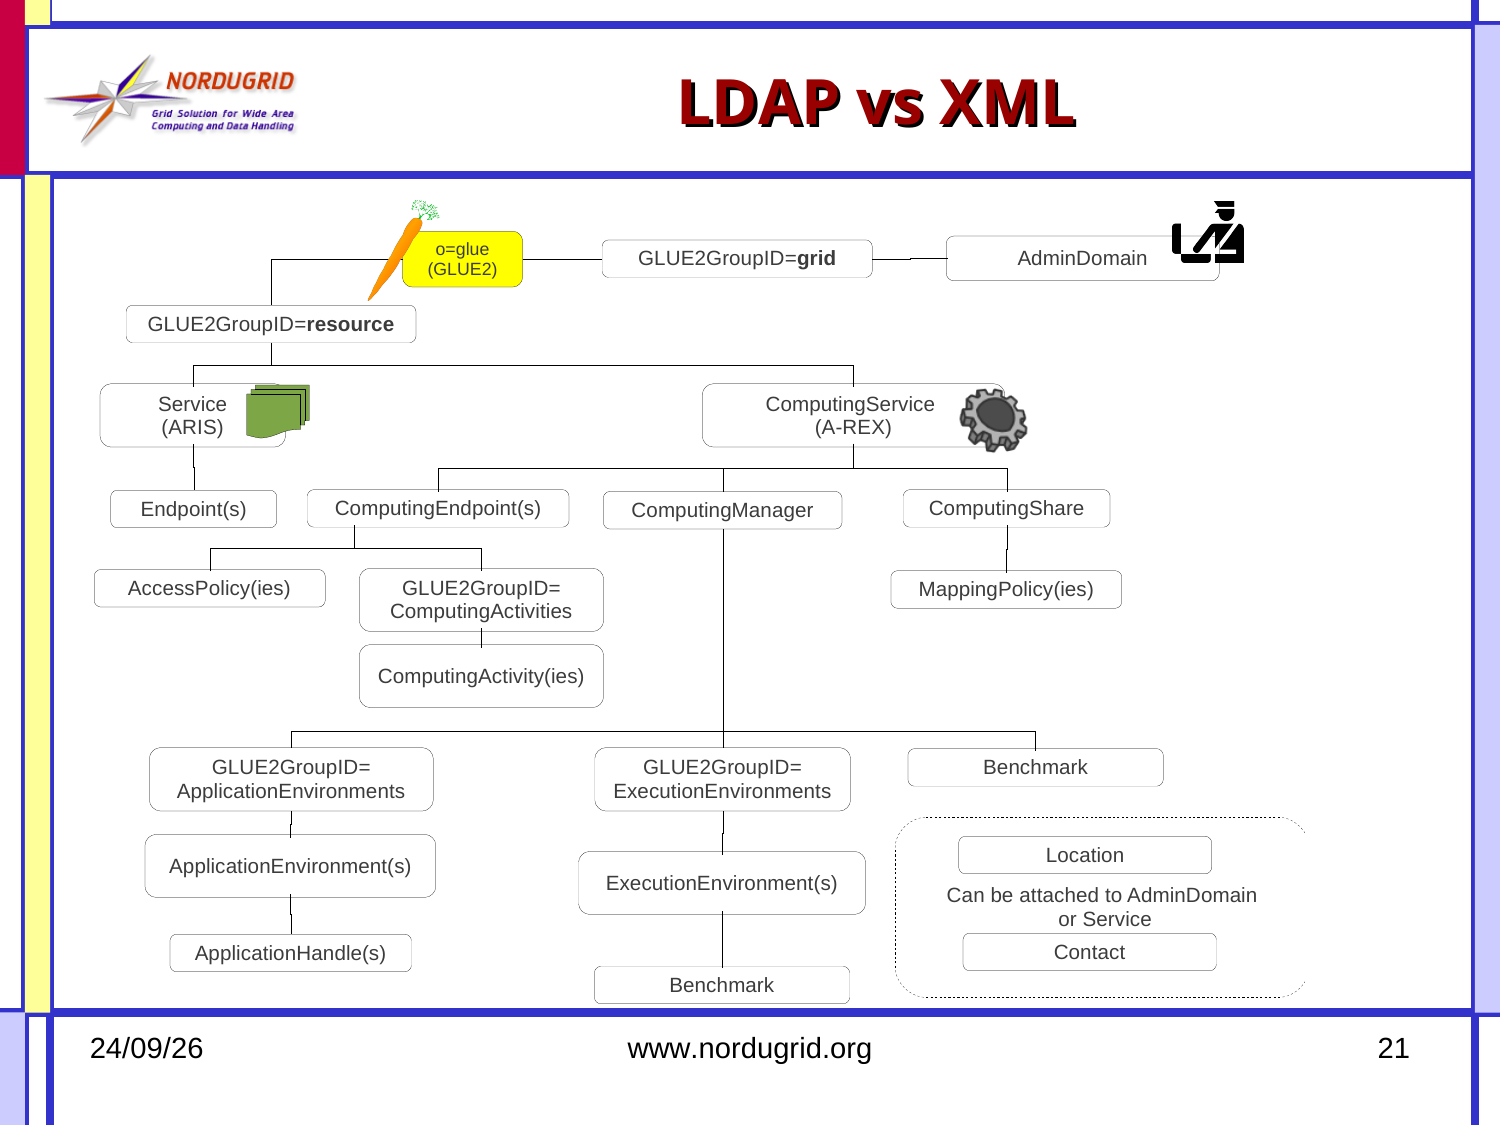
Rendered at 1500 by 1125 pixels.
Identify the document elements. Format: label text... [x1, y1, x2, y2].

picture [40, 49, 301, 148]
title LDAP vs XML [324, 17, 1428, 183]
chart [57, 195, 1306, 1044]
